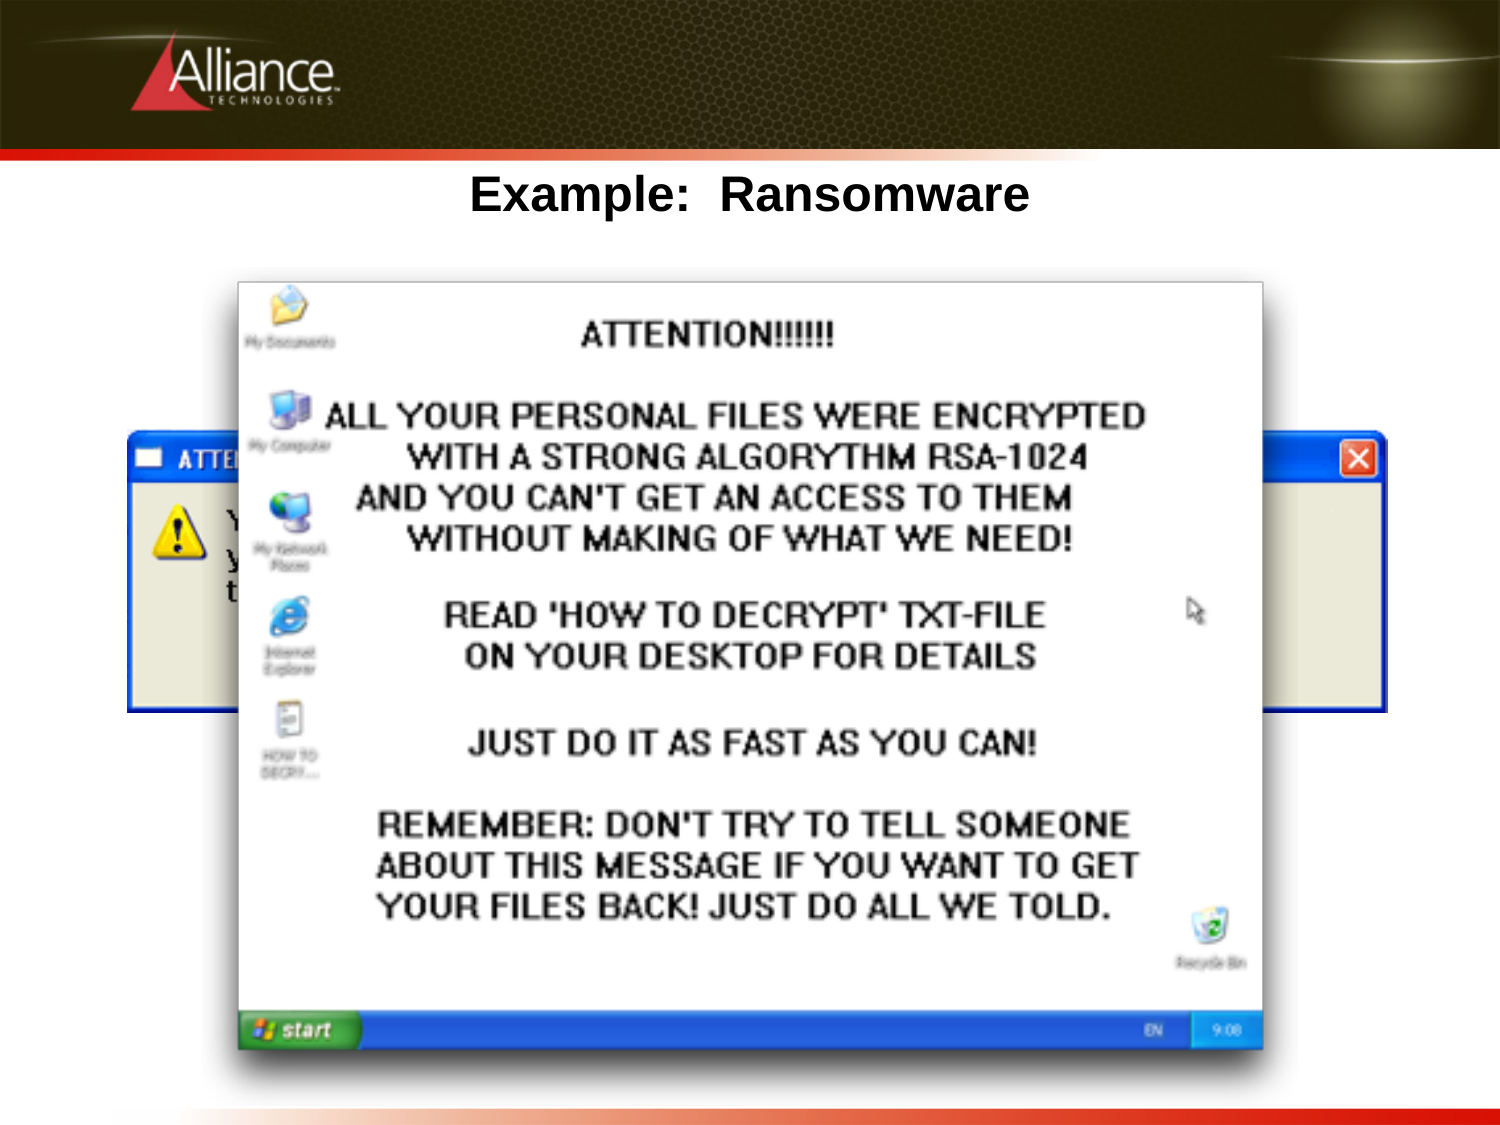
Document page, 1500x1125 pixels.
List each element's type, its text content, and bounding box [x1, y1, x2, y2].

picture [0, 0, 1500, 161]
text_box Example: Ransomware [0, 163, 1500, 225]
picture [127, 267, 1388, 1106]
picture [114, 1109, 1500, 1125]
